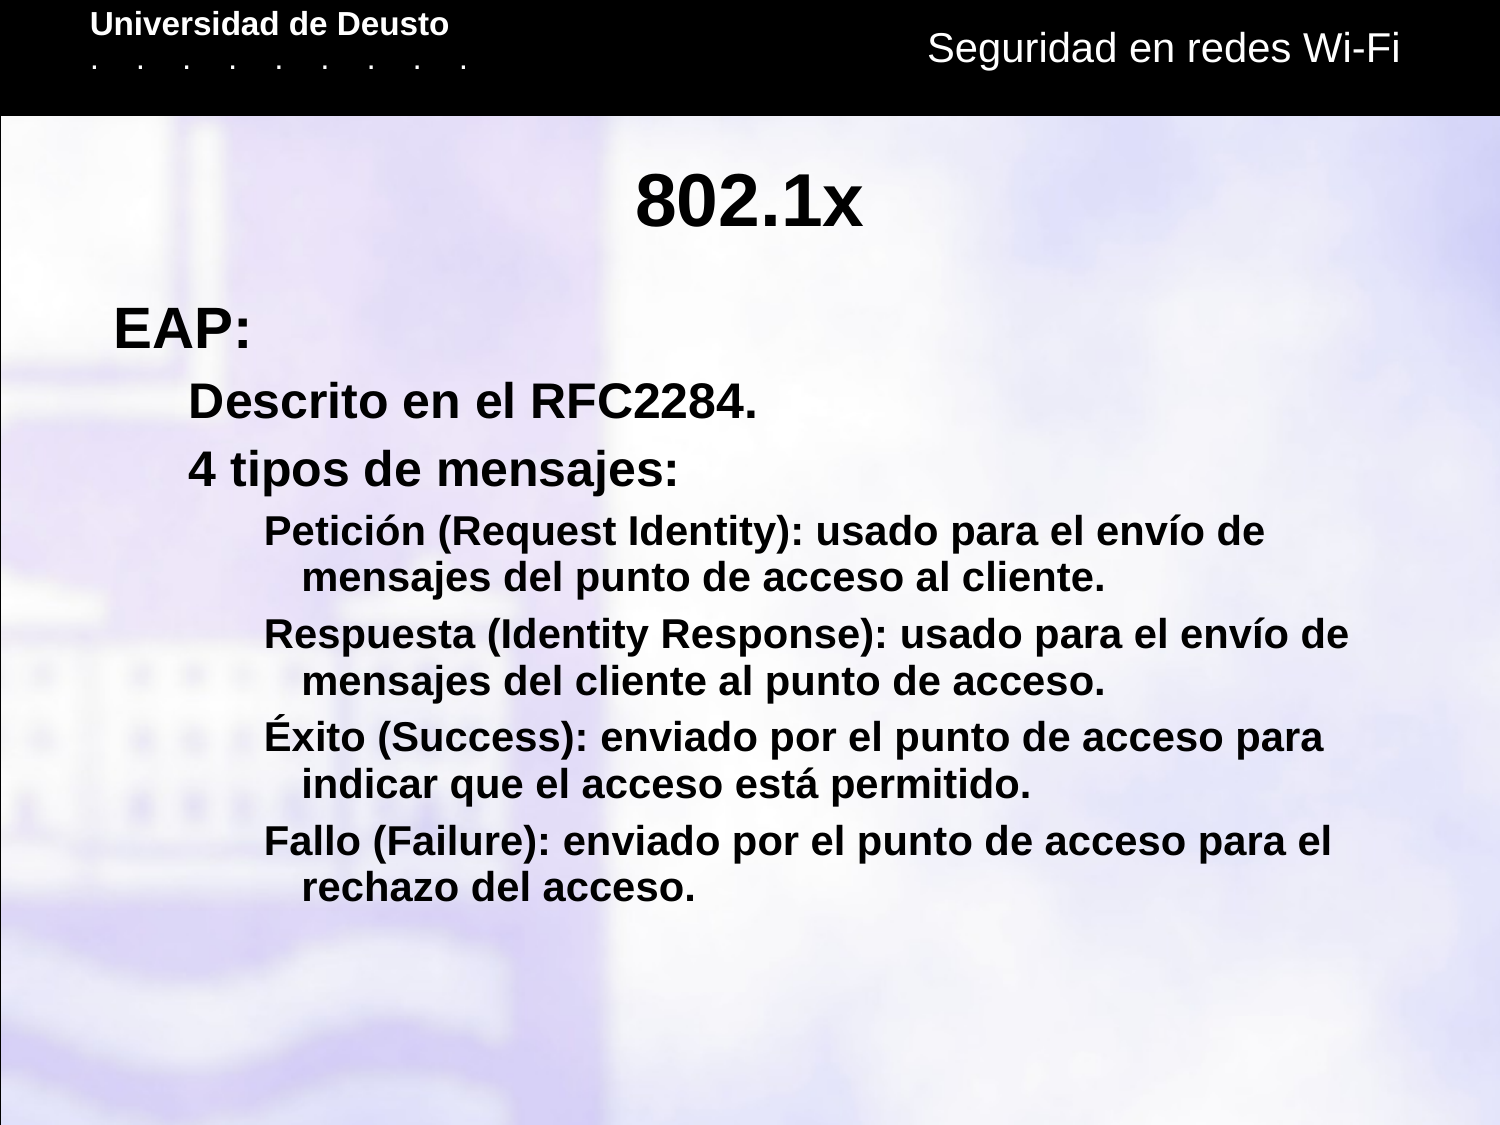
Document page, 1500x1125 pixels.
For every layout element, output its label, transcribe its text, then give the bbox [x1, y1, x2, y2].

picture [1, 116, 1500, 1125]
list EAP: Descrito en el RFC2284. 4 tipos de mensajes: Petición (Request Identity): usado para el envío de mensajes del punto de acceso al cliente. Respuesta (Identity Response): usado para el envío de mensajes del cliente al punto de acceso. Éxito (Success): enviado por el punto de acceso para indicar que el acceso está permitido. Fallo (Failure): enviado por el punto de acceso para el rechazo del acceso. [114, 295, 1390, 983]
title 802.1x [112, 137, 1388, 263]
